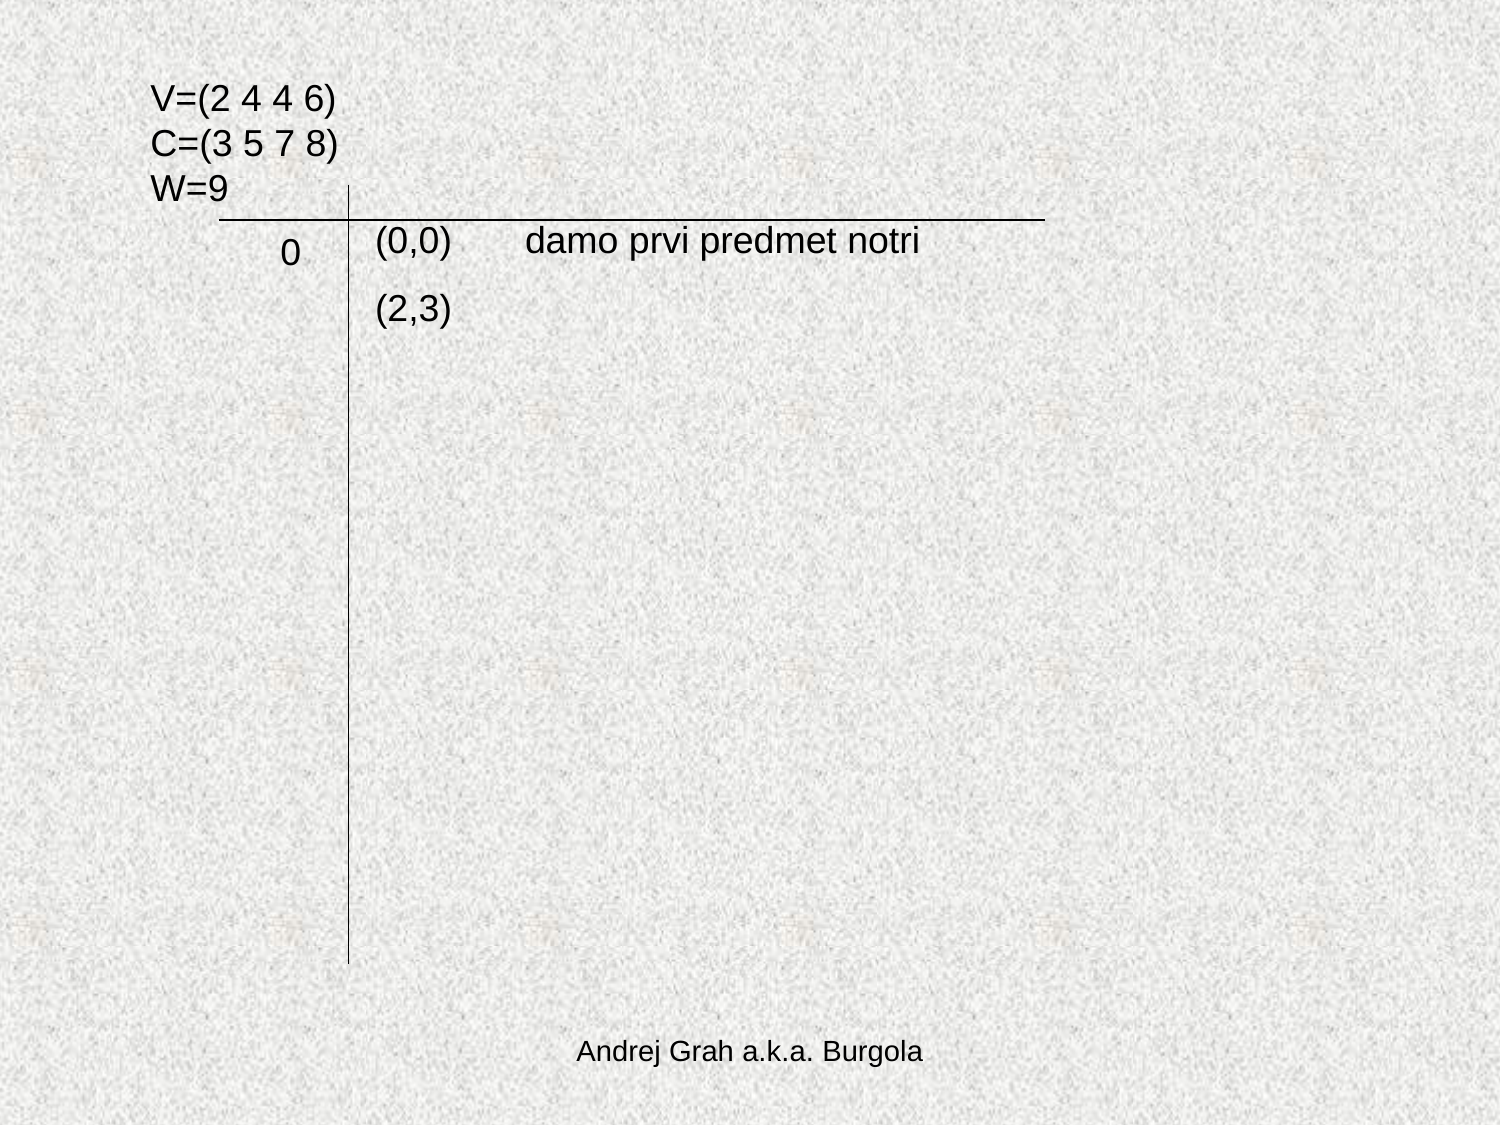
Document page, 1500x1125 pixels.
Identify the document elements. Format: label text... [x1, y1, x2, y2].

text_box V=(2 4 4 6) C=(3 5 7 8) W=9 [135, 66, 396, 217]
text_box 0 [265, 219, 337, 281]
picture [0, 0, 1500, 1125]
text_box (0,0) damo prvi predmet notri (2,3) [360, 207, 1247, 337]
text_box Andrej Grah a.k.a. Burgola [512, 1024, 988, 1103]
